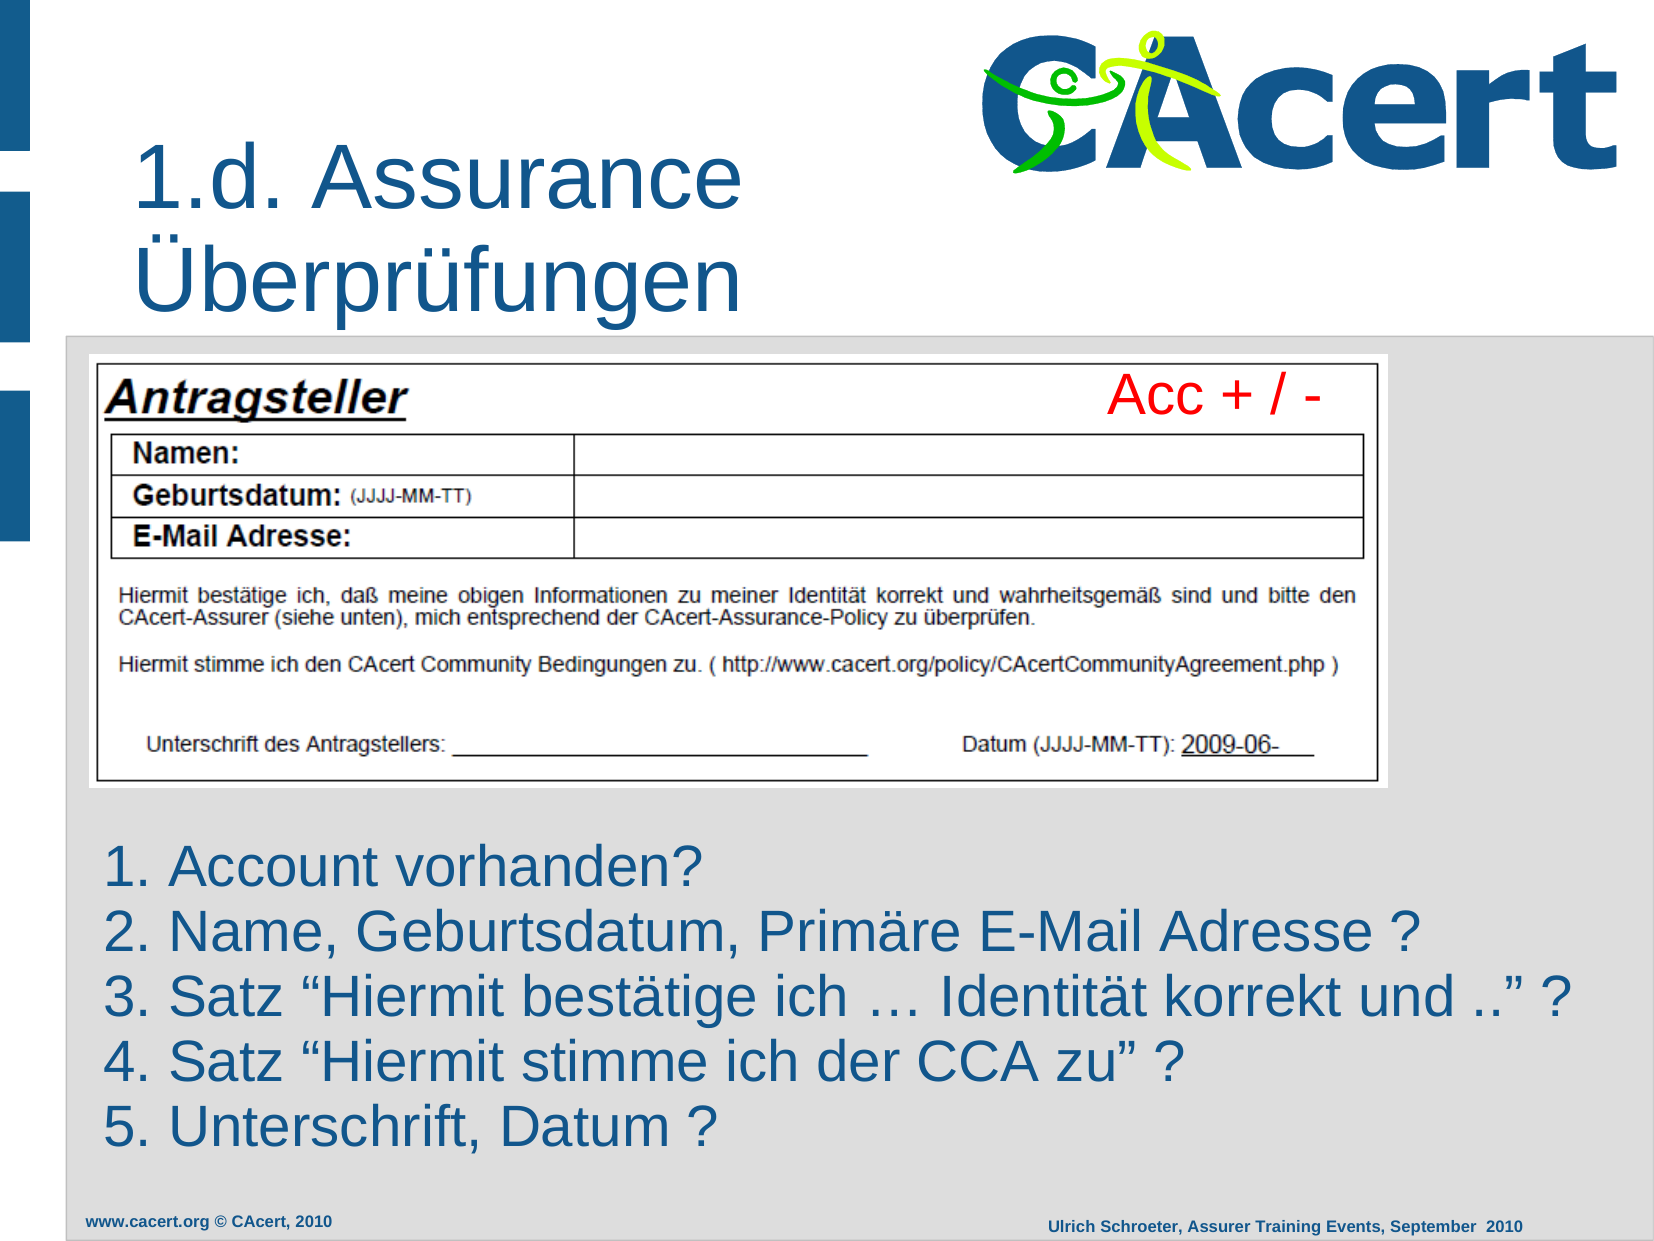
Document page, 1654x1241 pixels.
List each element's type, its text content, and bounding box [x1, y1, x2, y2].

picture [89, 354, 1388, 788]
text_box 1. Account vorhanden? 2. Name, Geburtsdatum, Primäre E-Mail Adresse ? 3. Satz “Hiermit bestätige ich … Identität korrekt und ..” ? 4. Satz “Hiermit stimme ich der CCA zu” ? 5. Unterschrift, Datum ? [88, 826, 1590, 1166]
text_box 1.d. Assurance Überprüfungen [118, 118, 761, 339]
text_box Acc + / - [1092, 354, 1359, 443]
